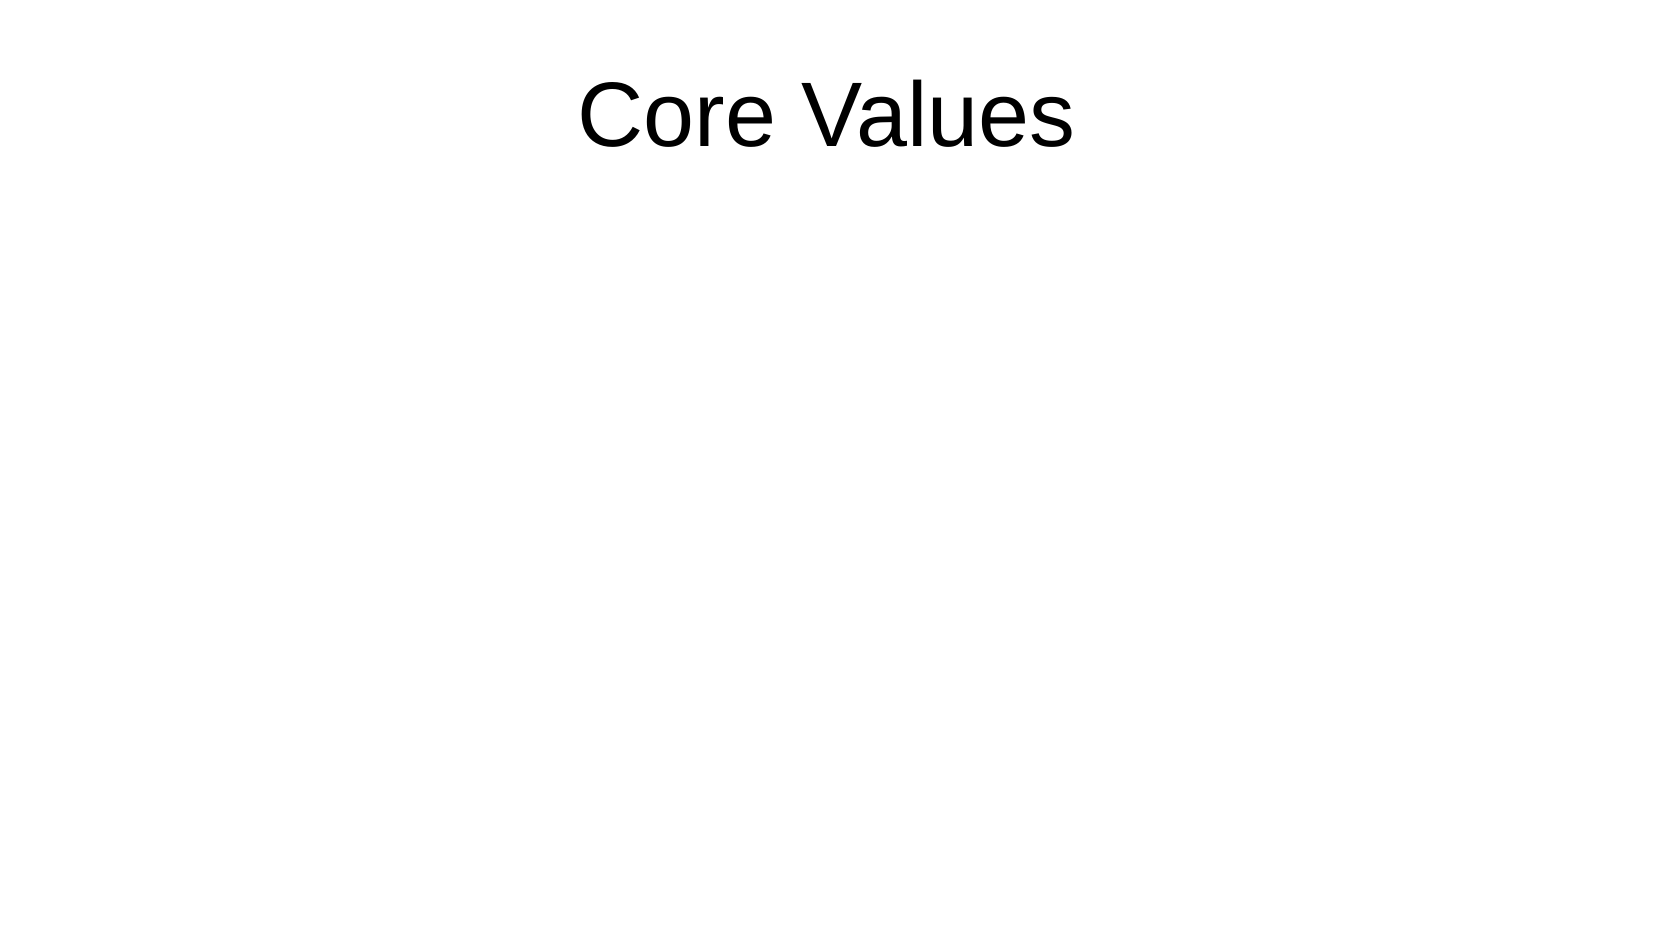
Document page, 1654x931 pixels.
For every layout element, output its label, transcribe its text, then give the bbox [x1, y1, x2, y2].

title Core Values [82, 37, 1571, 193]
